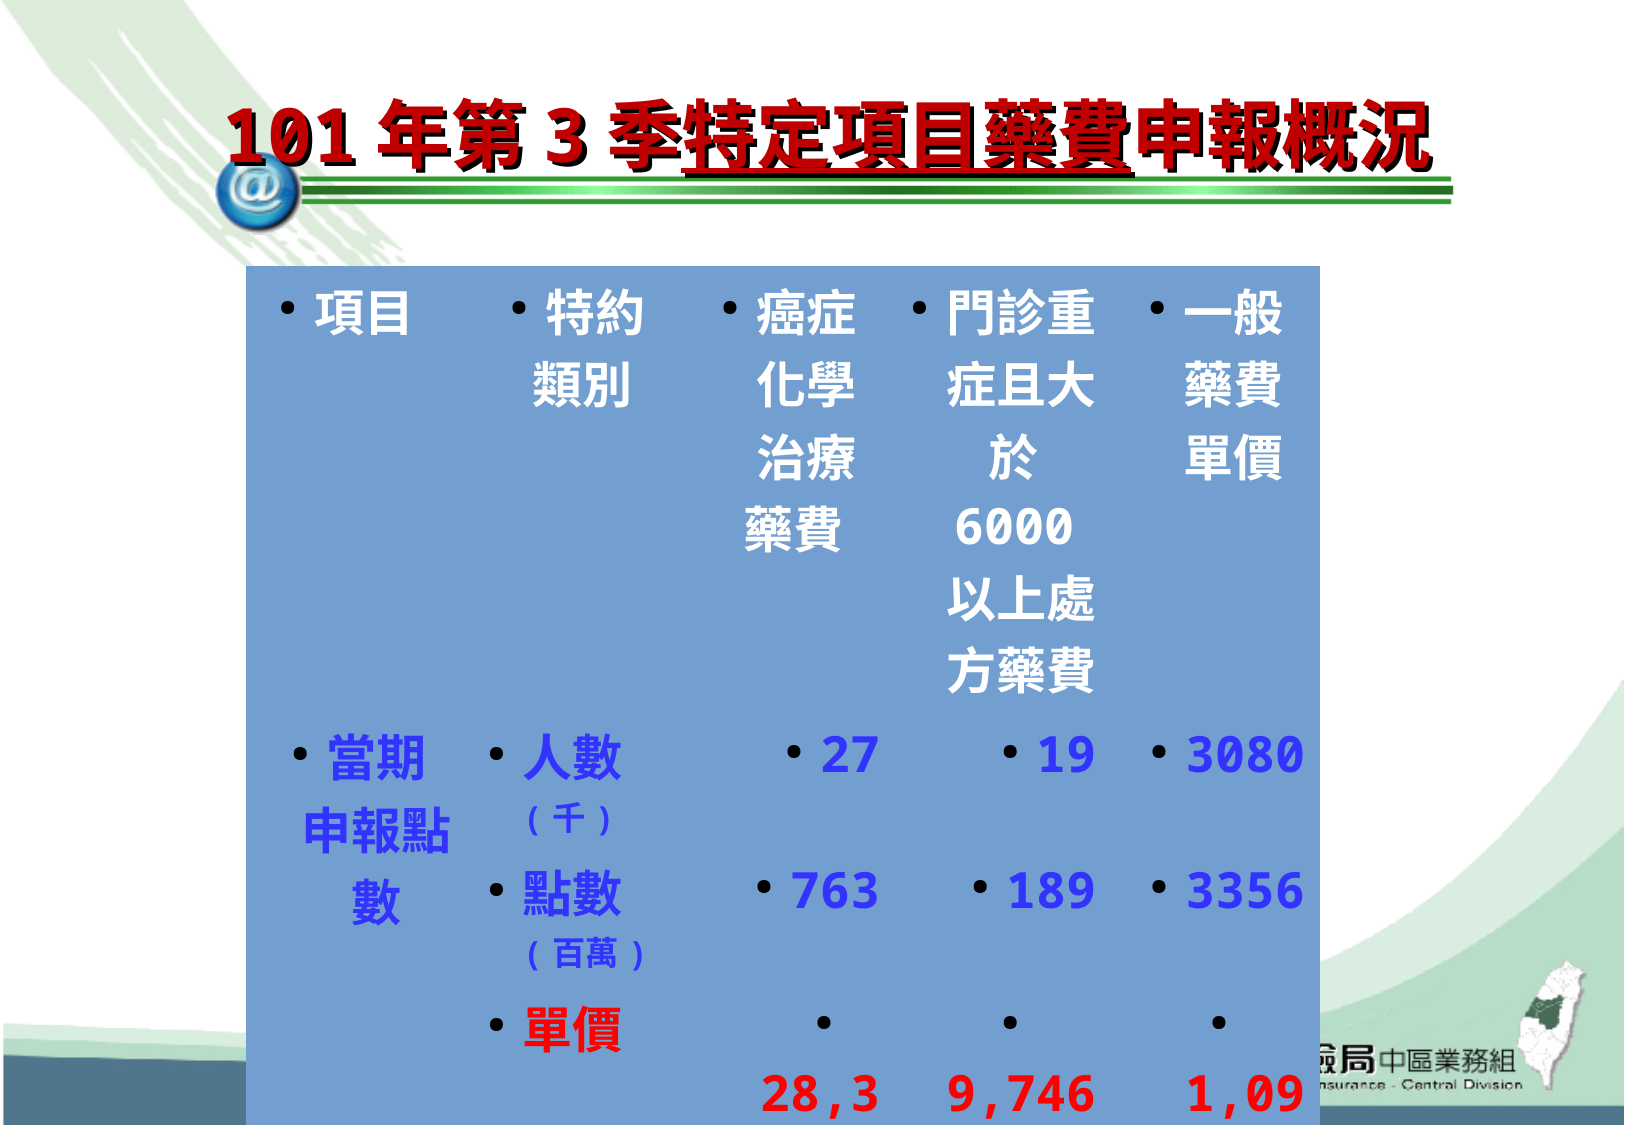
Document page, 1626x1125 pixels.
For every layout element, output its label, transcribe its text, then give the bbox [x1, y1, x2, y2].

table_cell 763 [683, 847, 895, 983]
table_cell 3080 [1112, 712, 1320, 847]
table_cell 人數(千) [473, 712, 683, 847]
title 101年第3季特定項目藥費申報概況 [145, 79, 1545, 268]
table_cell 3356 [1112, 847, 1320, 983]
table_cell 當期 申報點數 [246, 712, 473, 1125]
table_header 項目 [246, 266, 473, 712]
table_cell 點數(百萬) [473, 847, 683, 983]
table_cell 28,381 [683, 983, 895, 1125]
table_header 門診重症且大於6000以上處方藥費 [895, 266, 1112, 712]
table_header 特約類別 [473, 266, 683, 712]
table_cell 27 [683, 712, 895, 847]
table_cell 單價 [473, 983, 683, 1125]
table_cell 189 [895, 847, 1112, 983]
table_cell 19 [895, 712, 1112, 847]
table_cell 1,090 [1112, 983, 1320, 1125]
table_header 癌症化學治療藥費 [683, 266, 895, 712]
table_header 一般藥費單價 [1112, 266, 1320, 712]
table_cell 9,746 [895, 983, 1112, 1125]
